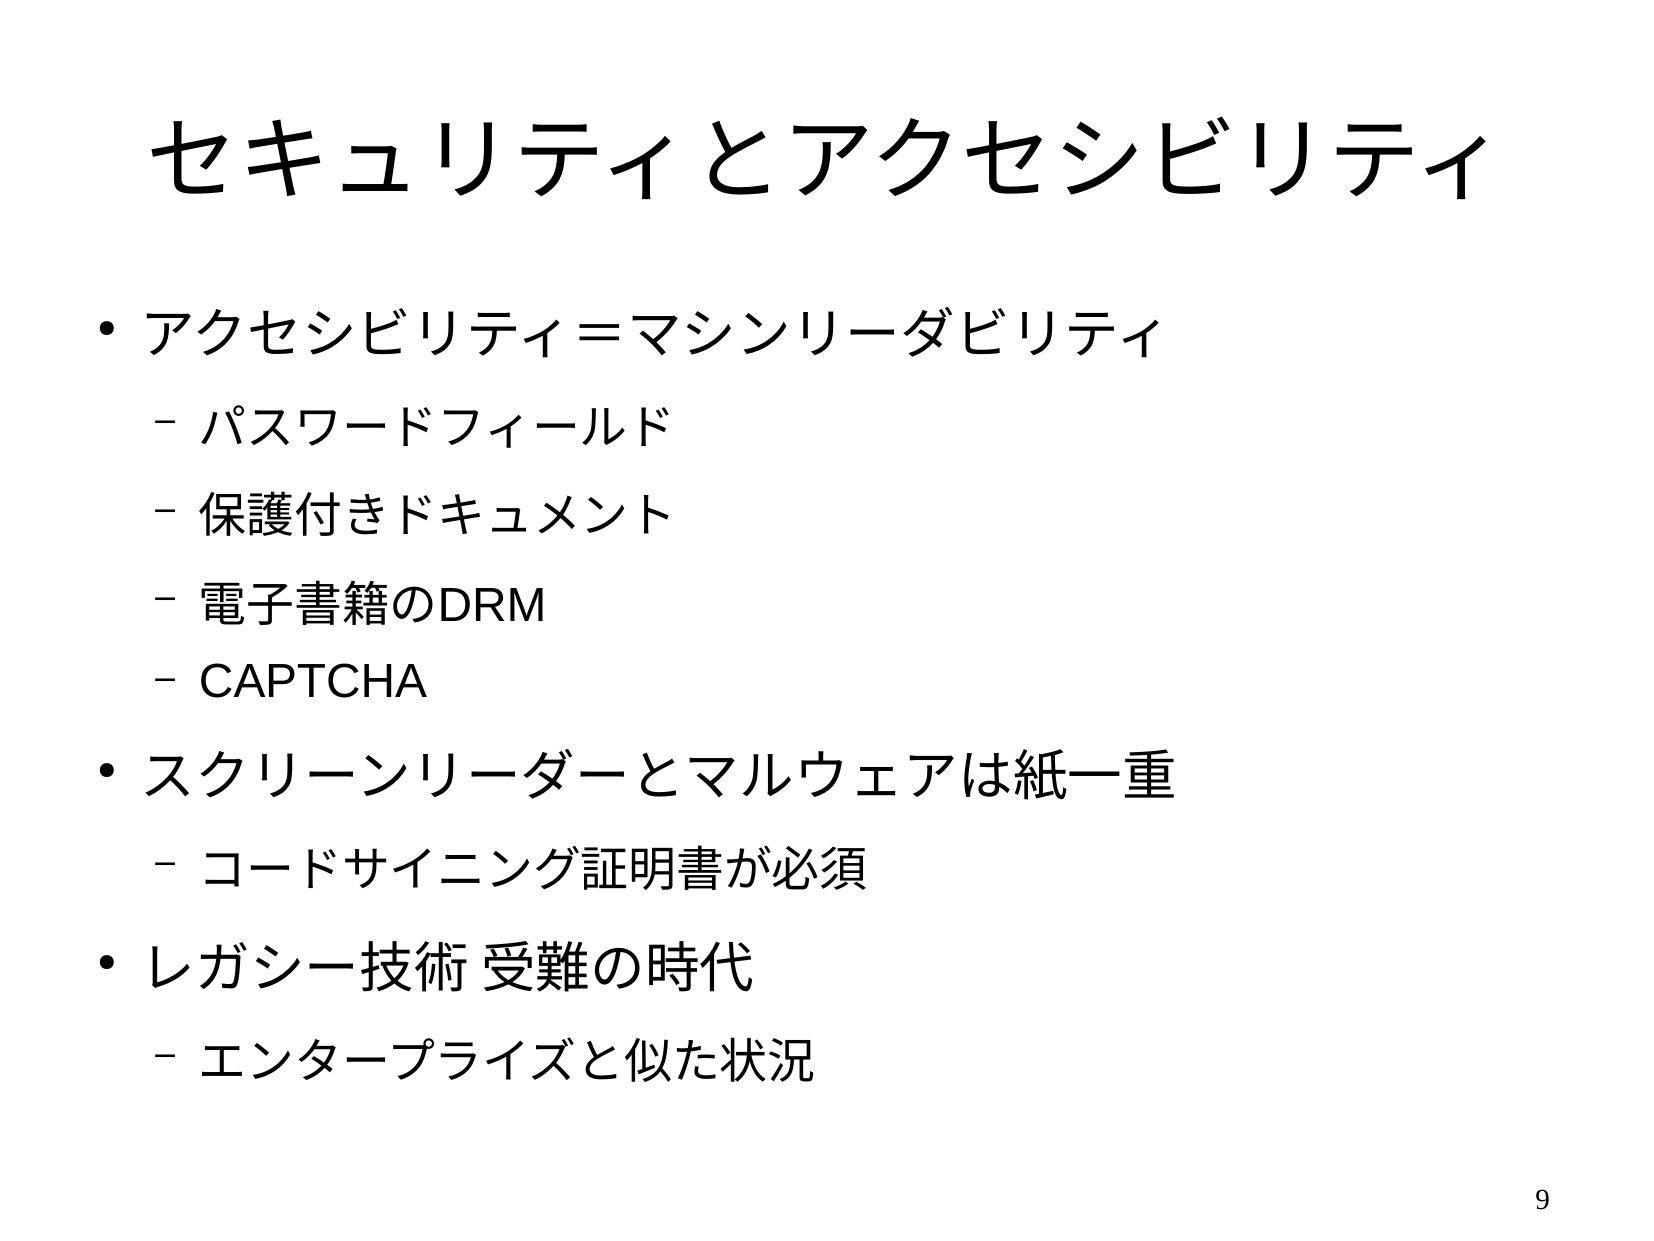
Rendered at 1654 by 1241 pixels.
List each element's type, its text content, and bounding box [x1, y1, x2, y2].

list アクセシビリティ＝マシンリーダビリティ パスワードフィールド 保護付きドキュメント 電子書籍のDRM CAPTCHA スクリーンリーダーとマルウェアは紙一重 コードサイニング証明書が必須 レガシー技術 受難の時代 エンタープライズと似た状況 [82, 290, 1571, 1099]
title セキュリティとアクセシビリティ [82, 49, 1571, 257]
